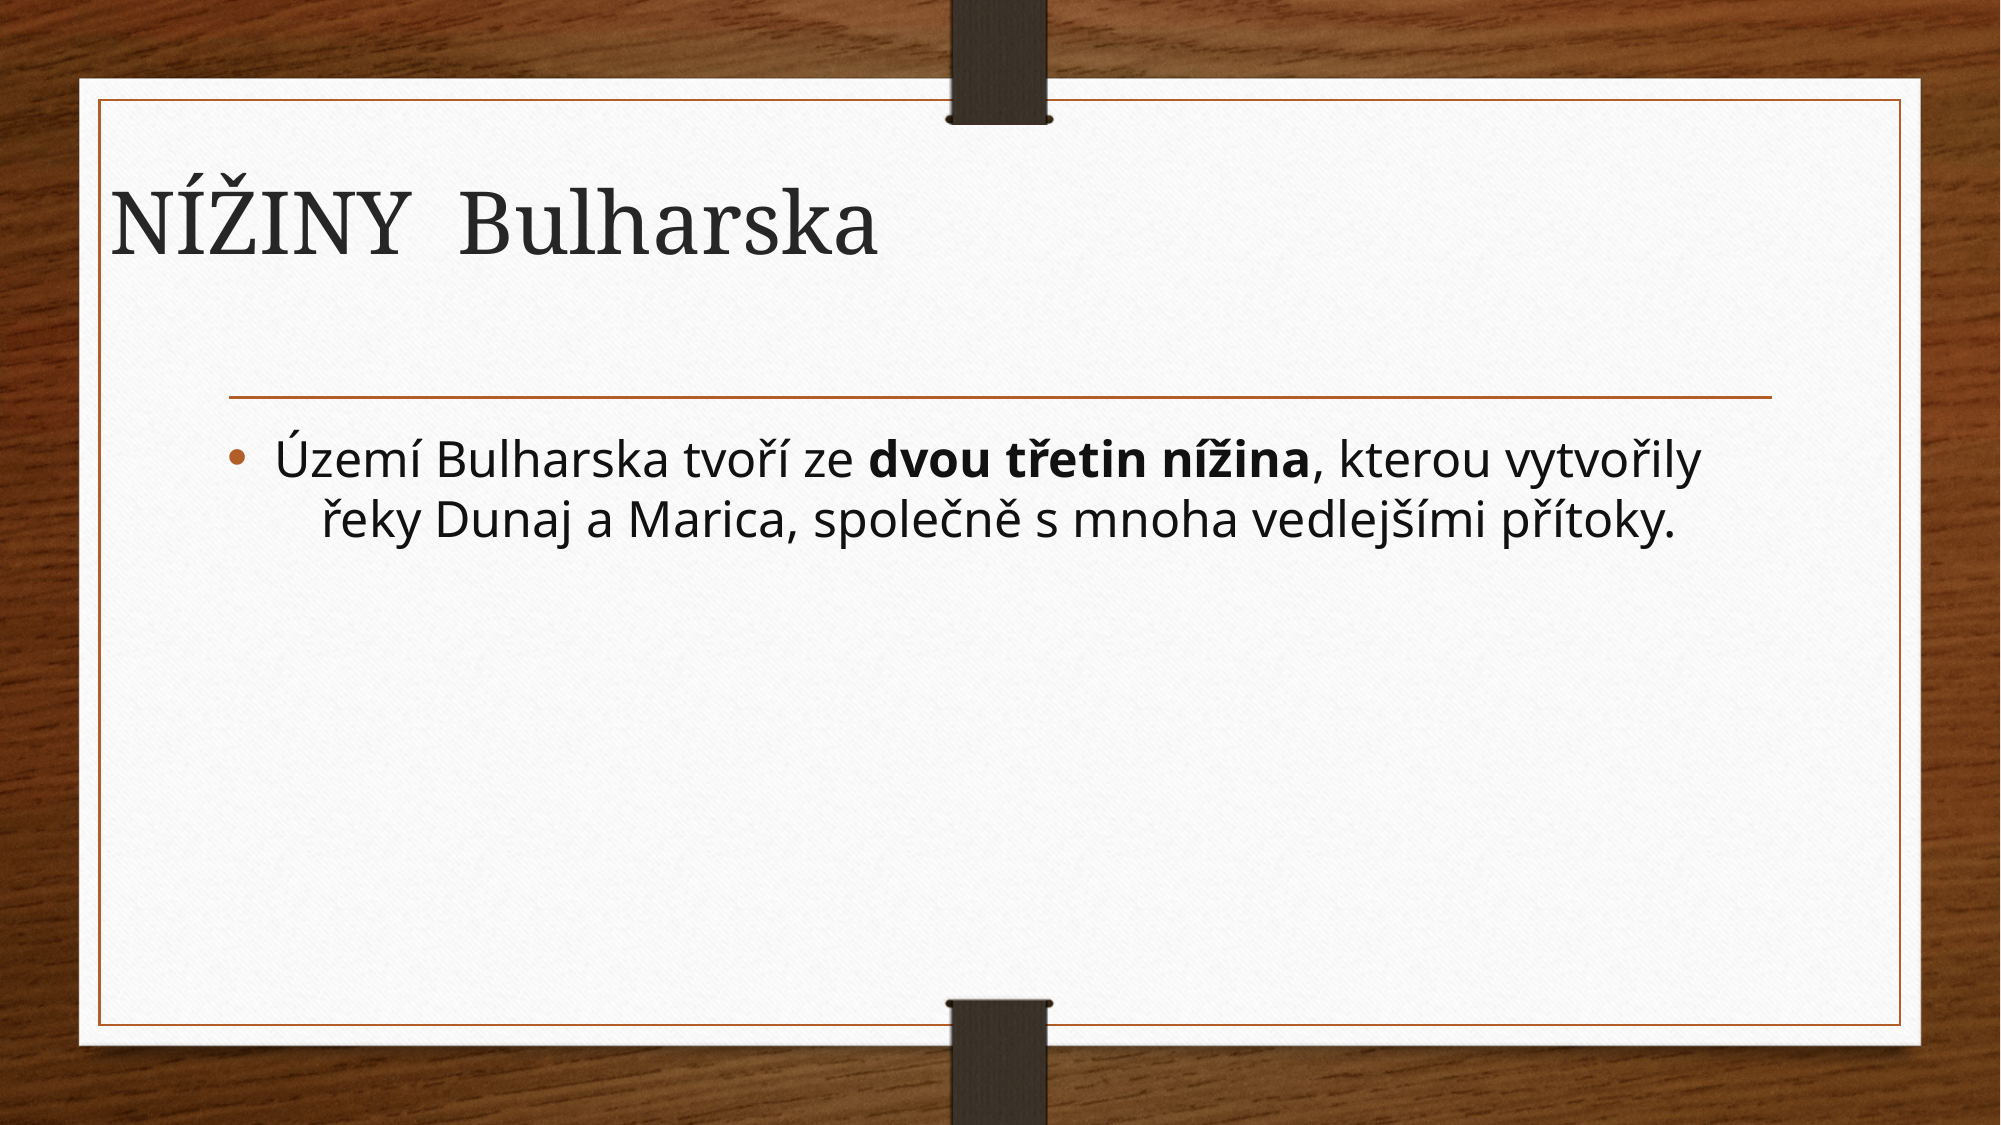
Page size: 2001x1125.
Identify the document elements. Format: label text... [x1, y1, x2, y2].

title NÍŽINY Bulharska [93, 112, 898, 327]
list Území Bulharska tvoří ze dvou třetin nížina, kterou vytvořily řeky Dunaj a Marica, společně s mnoha vedlejšími přítoky. [212, 419, 1788, 964]
